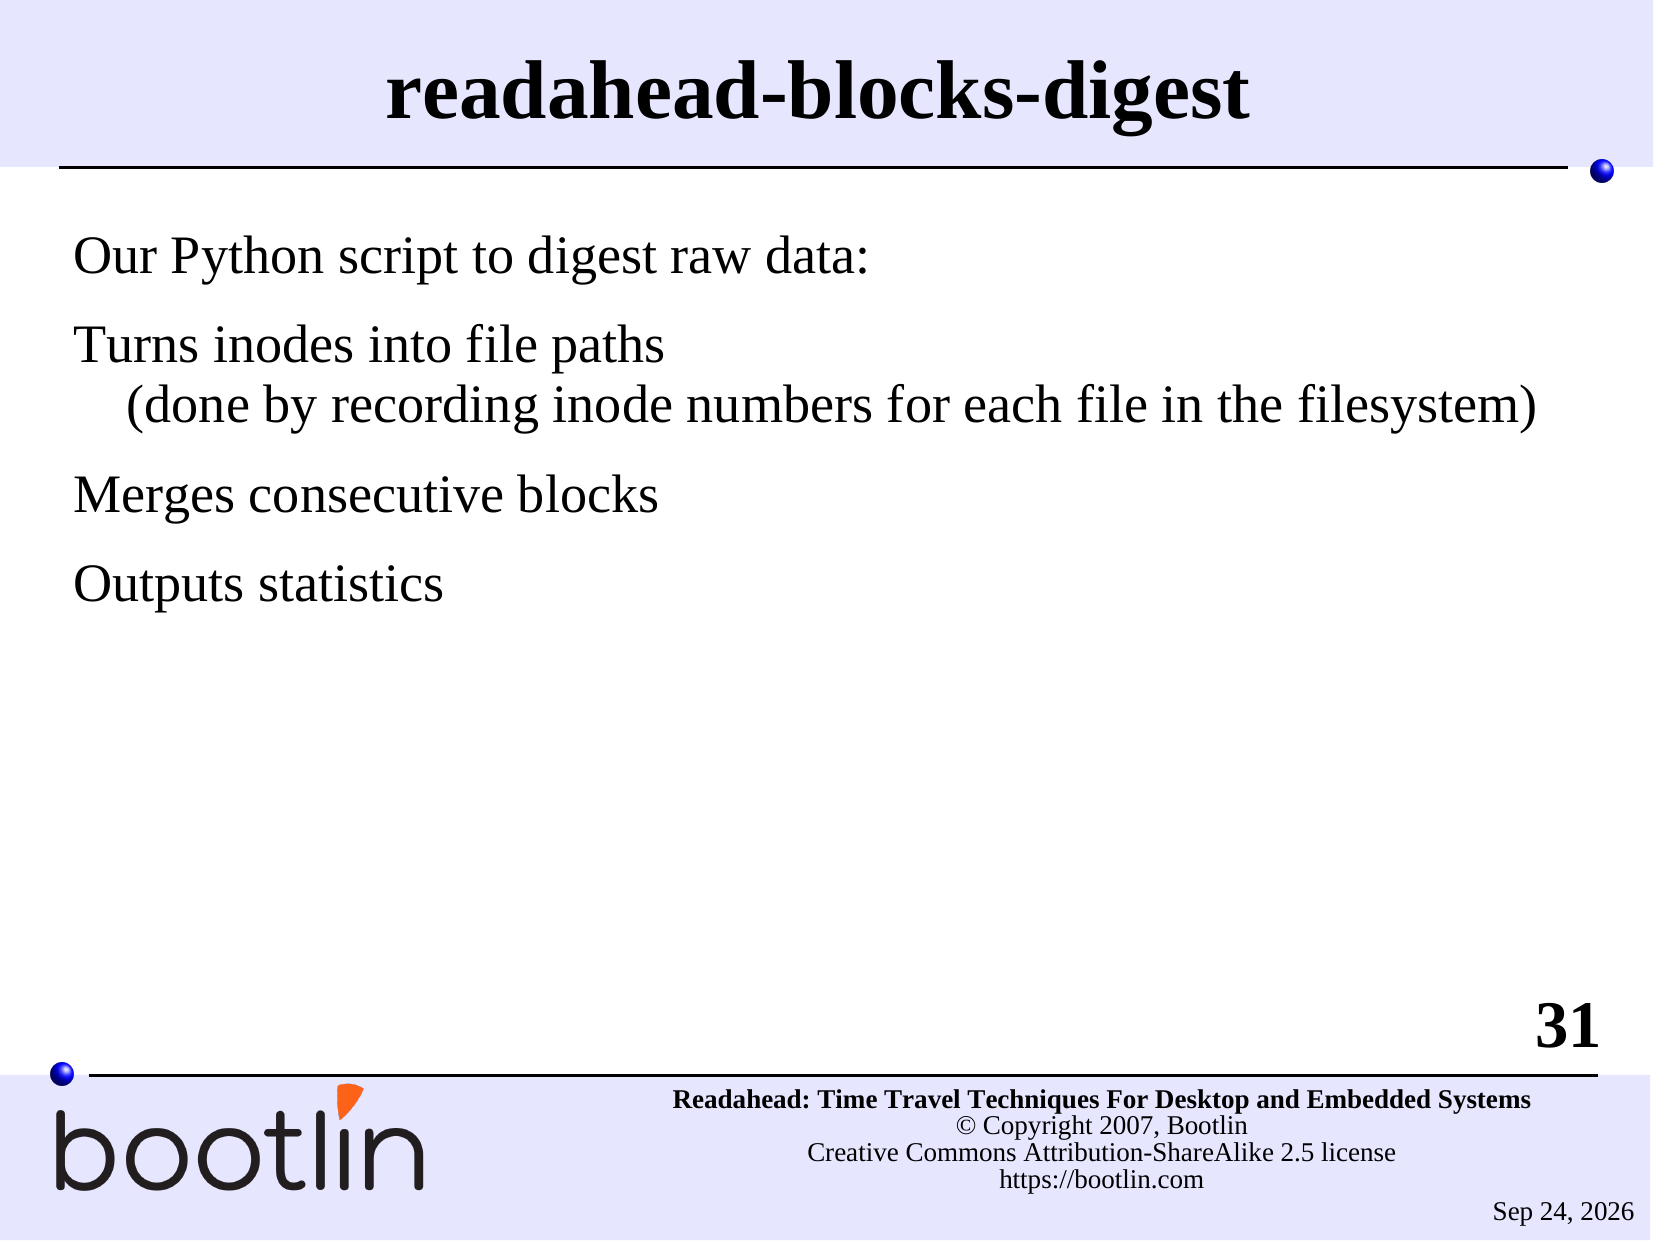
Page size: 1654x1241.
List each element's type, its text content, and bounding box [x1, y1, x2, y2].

title readahead-blocks-digest [33, 29, 1604, 153]
list Our Python script to digest raw data: Turns inodes into file paths (done by recording inode numbers for each file in the filesystem) Merges consecutive blocks Outputs statistics [55, 225, 1576, 1075]
picture [17, 1060, 462, 1230]
